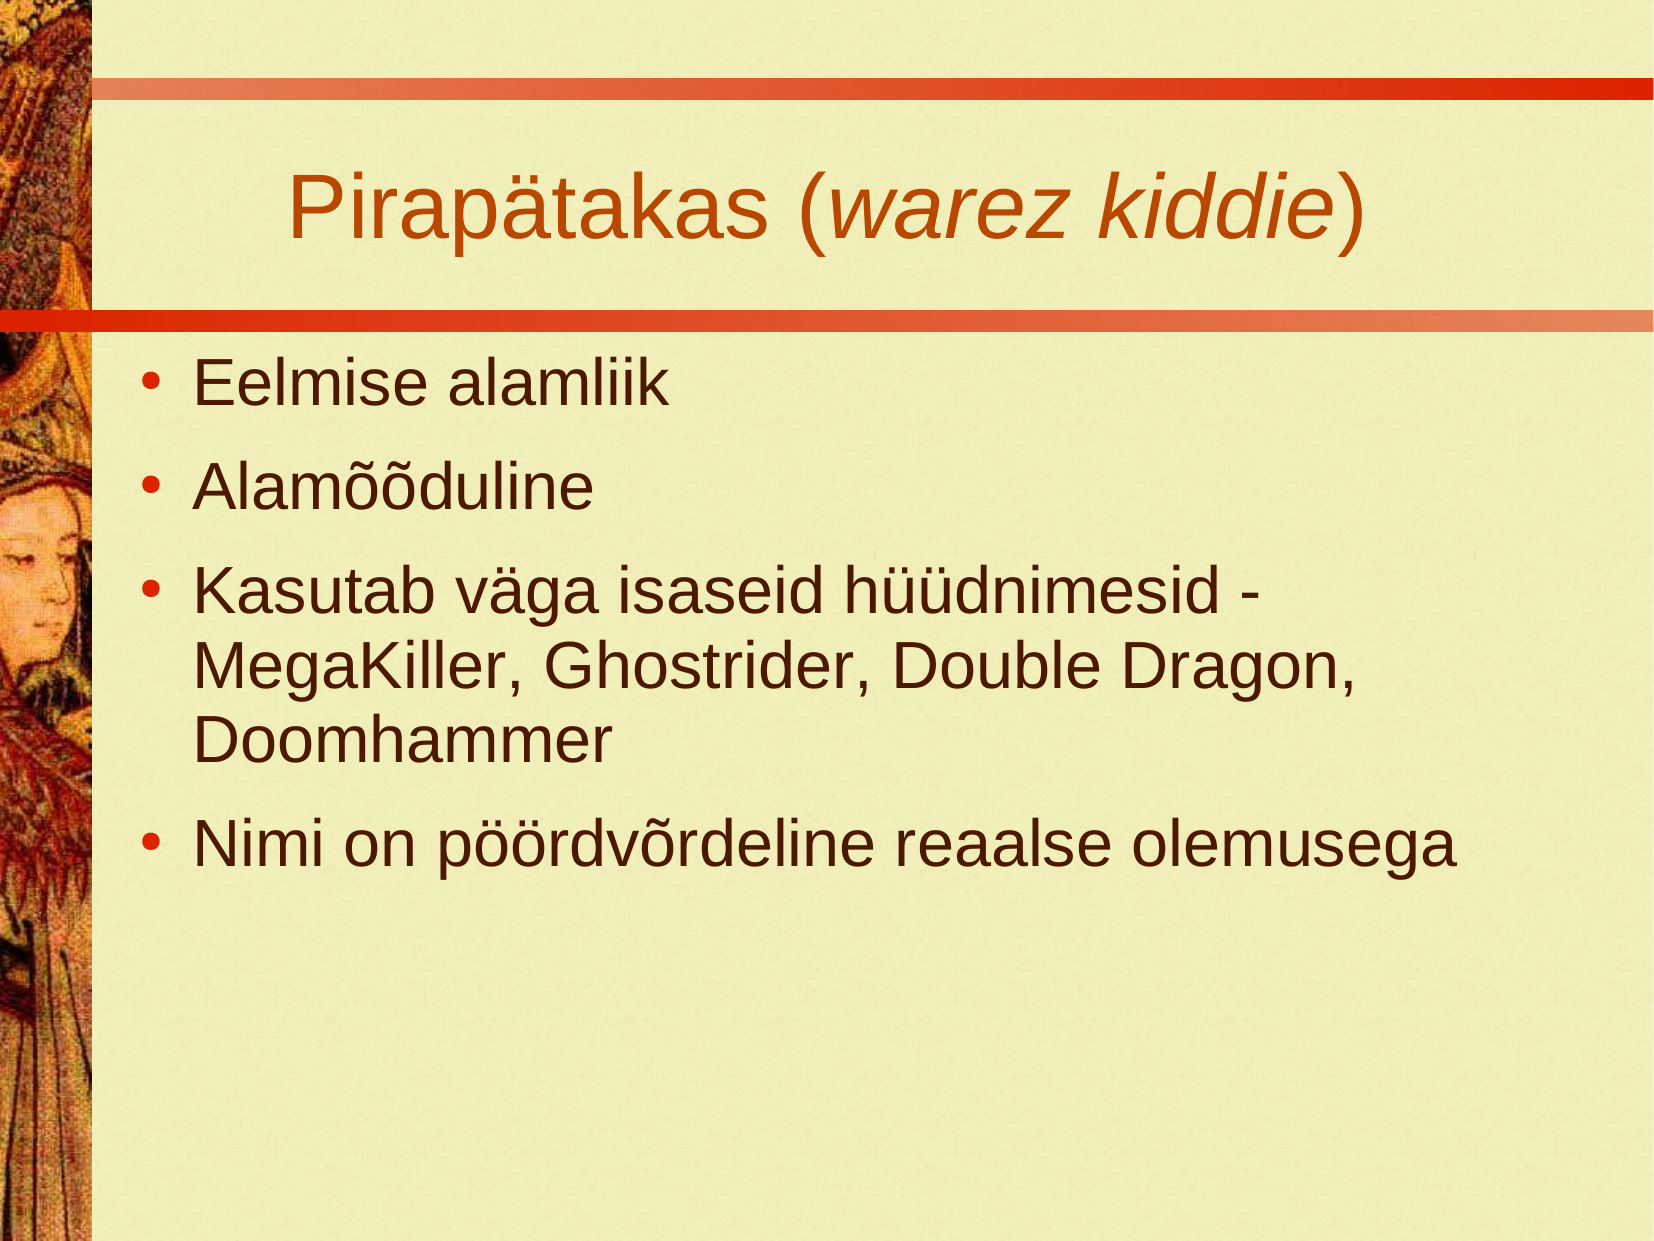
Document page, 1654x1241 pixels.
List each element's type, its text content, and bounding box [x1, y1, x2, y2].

picture [0, 0, 1654, 310]
list Eelmise alamliik Alamõõduline Kasutab väga isaseid hüüdnimesid - MegaKiller, Ghostrider, Double Dragon, Doomhammer Nimi on pöördvõrdeline reaalse olemusega [121, 344, 1534, 1127]
title Pirapätakas (warez kiddie) [121, 102, 1534, 311]
picture [0, 332, 1654, 1241]
